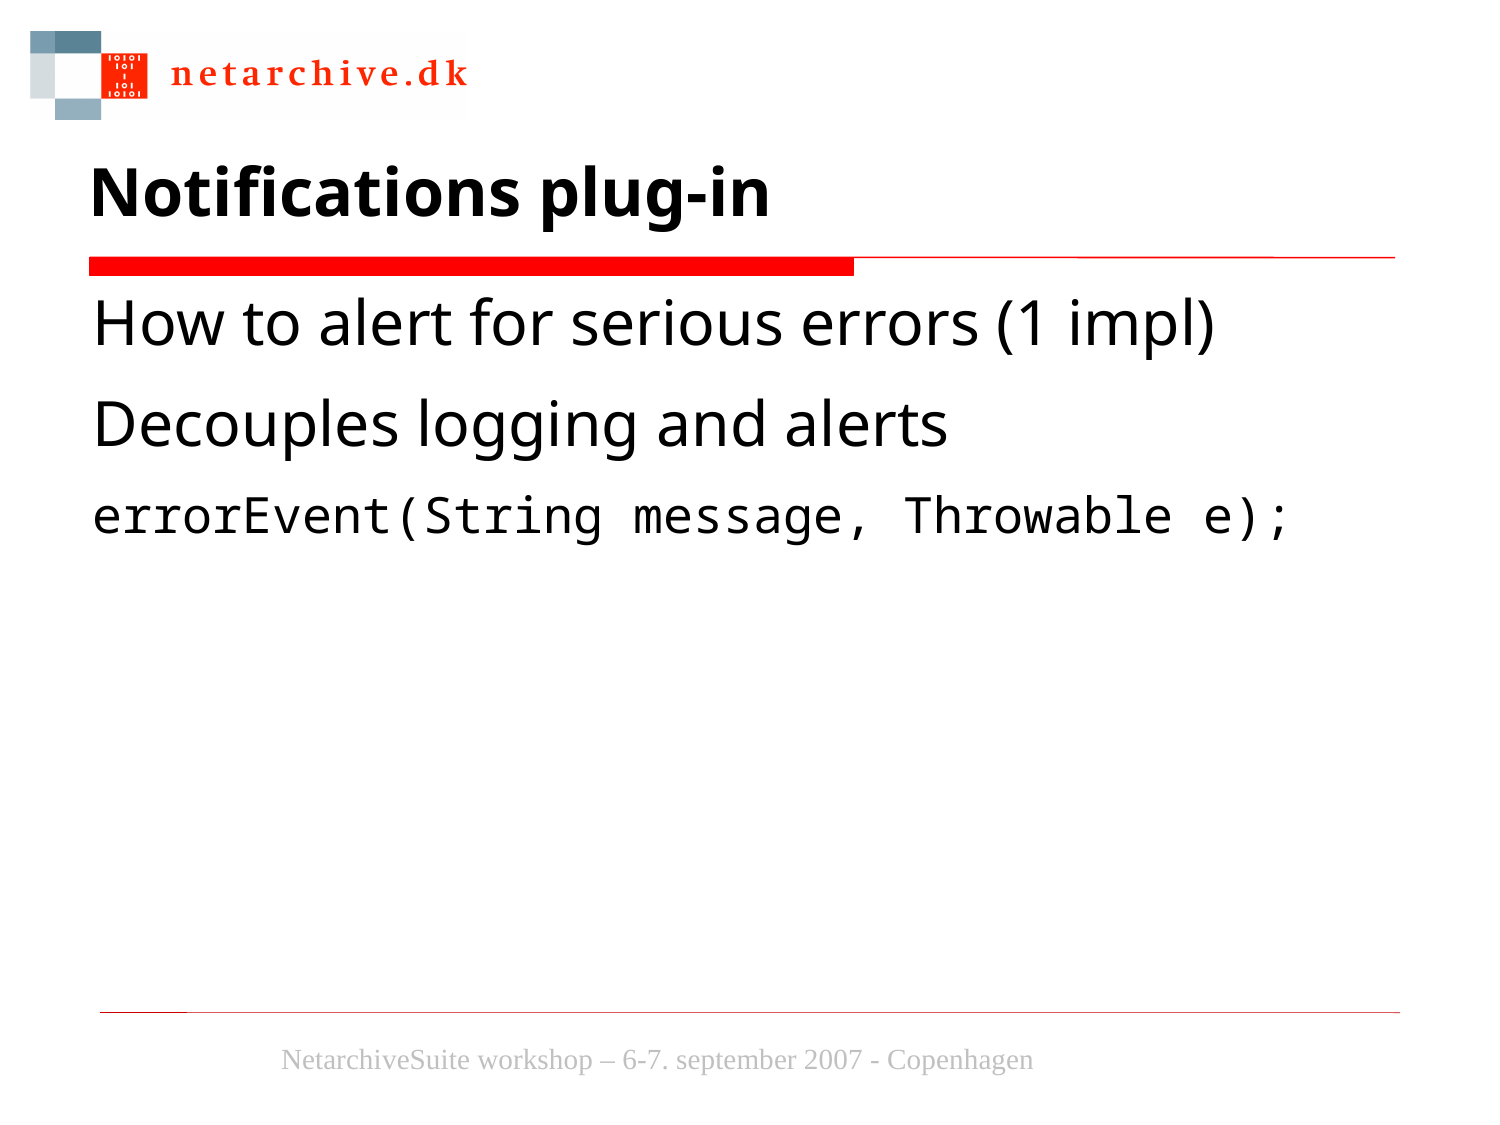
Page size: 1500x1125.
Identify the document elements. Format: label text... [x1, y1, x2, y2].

list How to alert for serious errors (1 impl) Decouples logging and alerts errorEvent(String message, Throwable e); [92, 278, 1406, 988]
title Notifications plug-in [88, 137, 1401, 244]
picture [29, 31, 467, 120]
